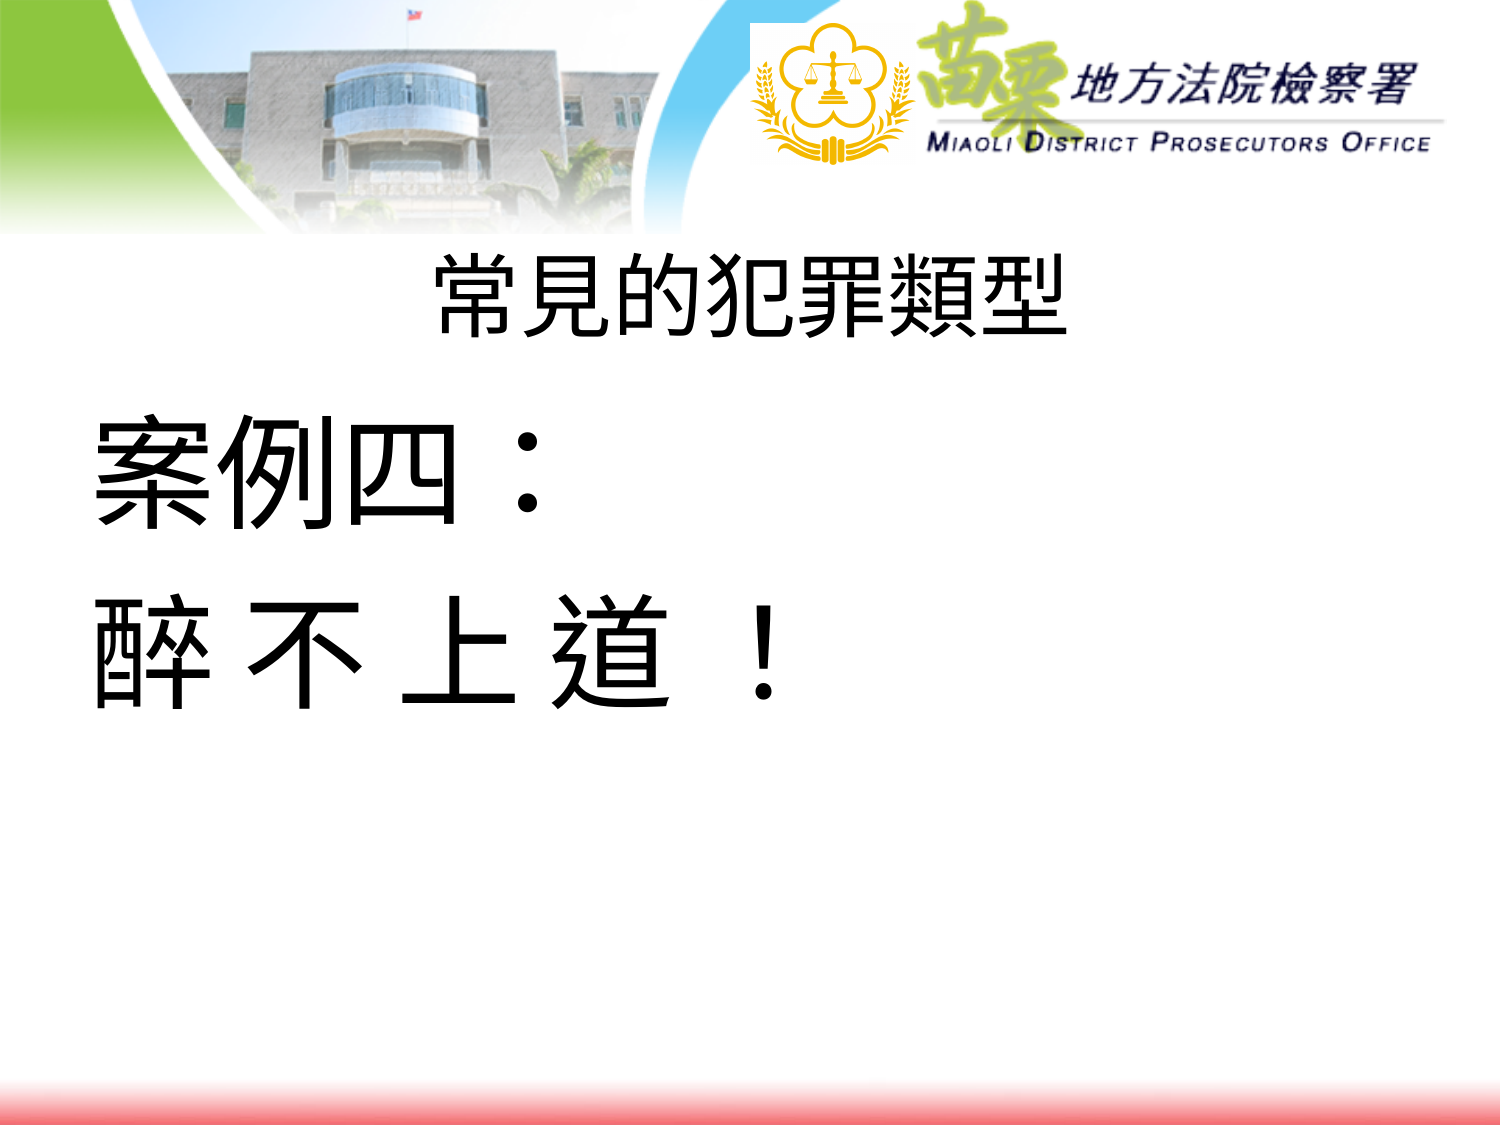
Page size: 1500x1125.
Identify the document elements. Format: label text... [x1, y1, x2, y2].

title 常見的犯罪類型 [75, 200, 1426, 387]
list 案例四： 醉 不 上 道 ！ [75, 387, 1426, 1038]
